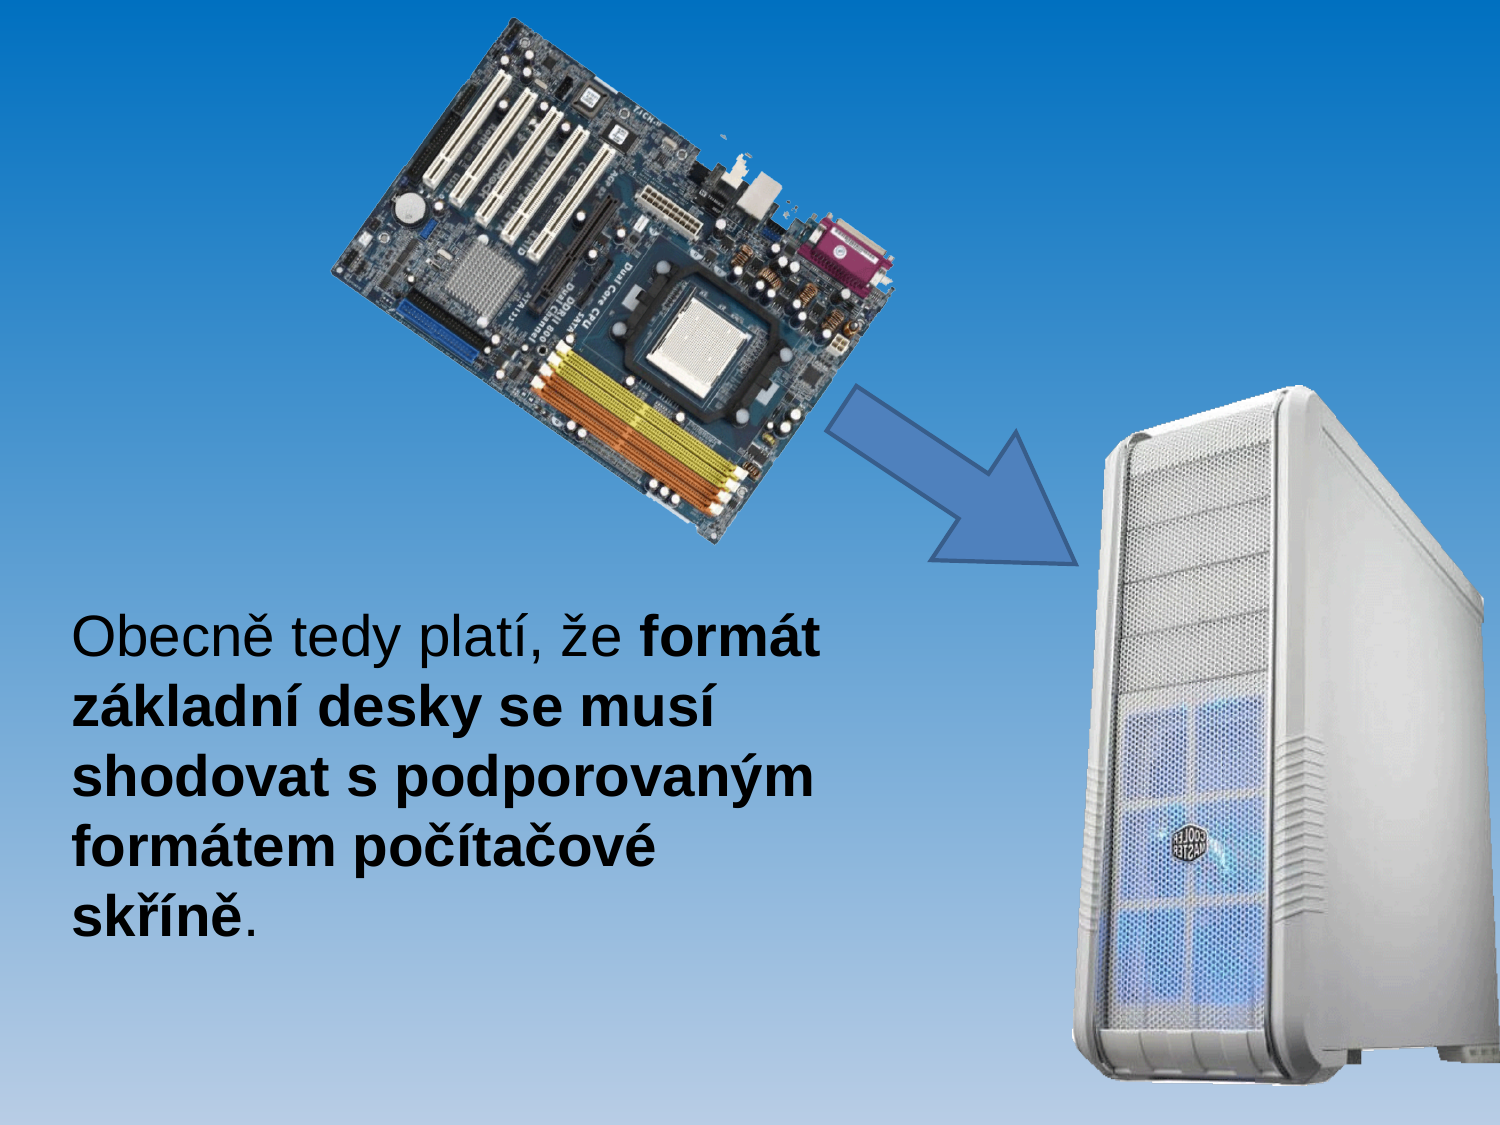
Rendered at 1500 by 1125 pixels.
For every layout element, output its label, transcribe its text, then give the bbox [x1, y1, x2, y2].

list Obecně tedy platí, že formát základní desky se musí shodovat s podporovaným formátem počítačové skříně. [0, 590, 869, 1083]
text_box [826, 385, 1076, 565]
picture [301, 0, 944, 572]
picture [1072, 385, 1500, 1086]
